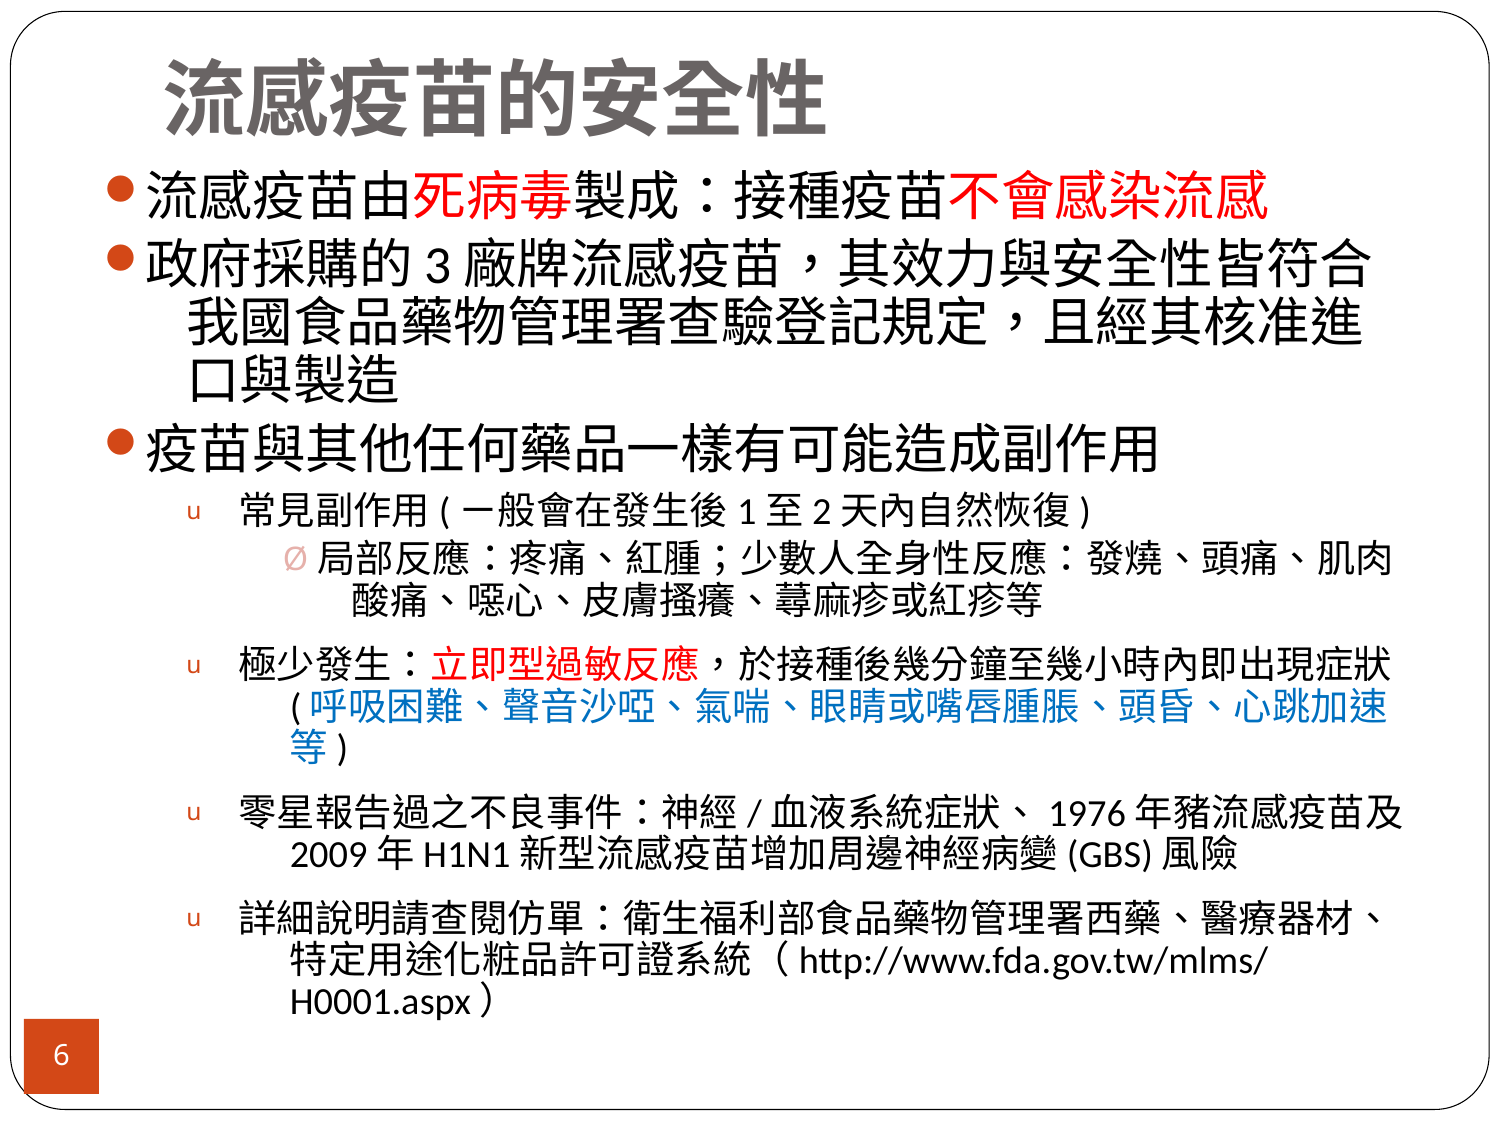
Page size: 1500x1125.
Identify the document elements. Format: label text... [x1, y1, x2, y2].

title 流感疫苗的安全性 [147, 0, 1423, 161]
text_box [23, 1018, 99, 1094]
list 流感疫苗由死病毒製成：接種疫苗不會感染流感 政府採購的3廠牌流感疫苗，其效力與安全性皆符合我國食品藥物管理署查驗登記規定，且經其核准進口與製造 疫苗與其他任何藥品一樣有可能造成副作用 常見副作用(ㄧ般會在發生後1至2天內自然恢復) 局部反應：疼痛、紅腫；少數人全身性反應：發燒、頭痛、肌肉酸痛、噁心、皮膚搔癢、蕁麻疹或紅疹等 極少發生：立即型過敏反應，於接種後幾分鐘至幾小時內即出現症狀(呼吸困難、聲音沙啞、氣喘、眼睛或嘴唇腫脹、頭昏、心跳加速等) 零星報告過之不良事件：神經/血液系統症狀、1976年豬流感疫苗及2009年H1N1新型流感疫苗增加周邊神經病變(GBS)風險 詳細說明請查閱仿單：衛生福利部食品藥物管理署西藥、醫療器材、特定用途化粧品許可證系統（http://www.fda.gov.tw/mlms/H0001.aspx） [88, 161, 1423, 1034]
